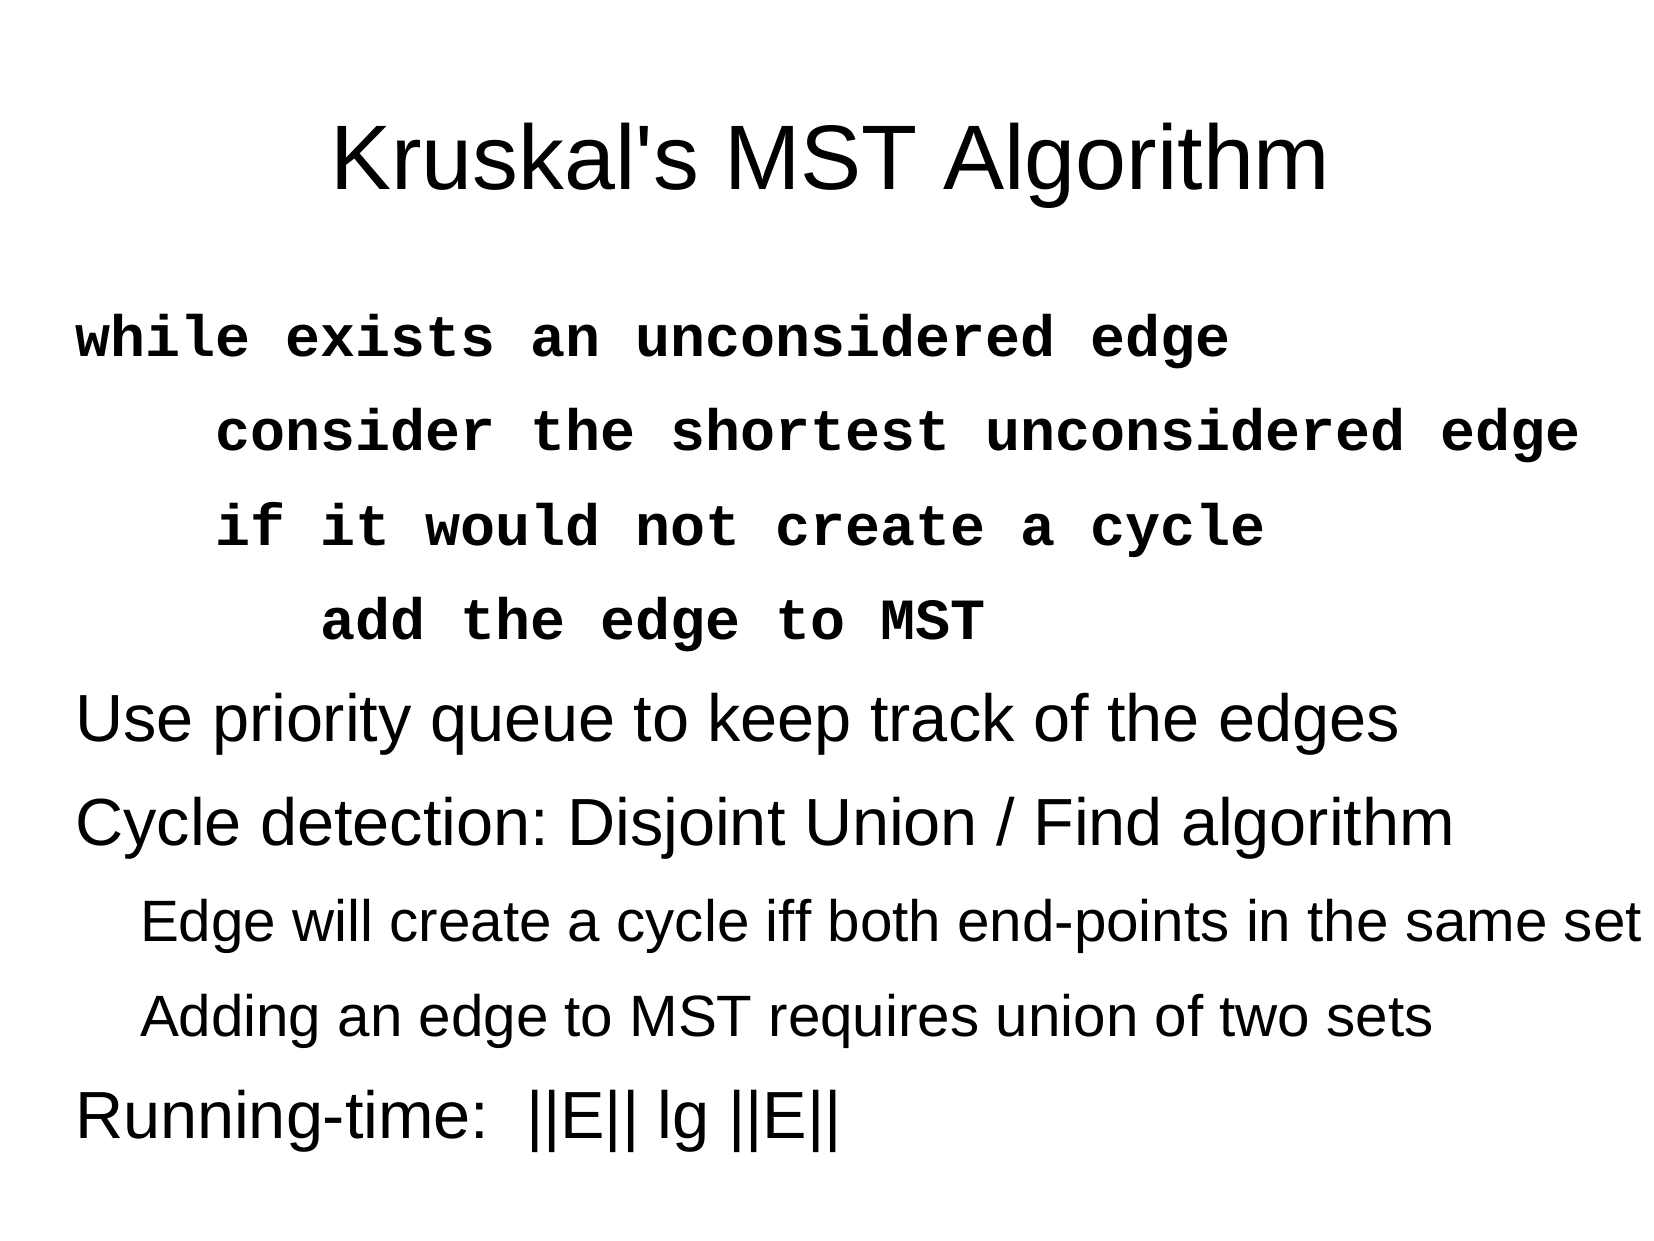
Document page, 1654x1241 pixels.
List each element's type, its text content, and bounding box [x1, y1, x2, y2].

title Kruskal's MST Algorithm [87, 55, 1576, 263]
list while exists an unconsidered edge consider the shortest unconsidered edge if it would not create a cycle add the edge to MST Use priority queue to keep track of the edges Cycle detection: Disjoint Union / Find algorithm Edge will create a cycle iff both end-points in the same set Adding an edge to MST requires union of two sets Running-time: ||E|| lg ||E|| [75, 299, 1647, 1154]
